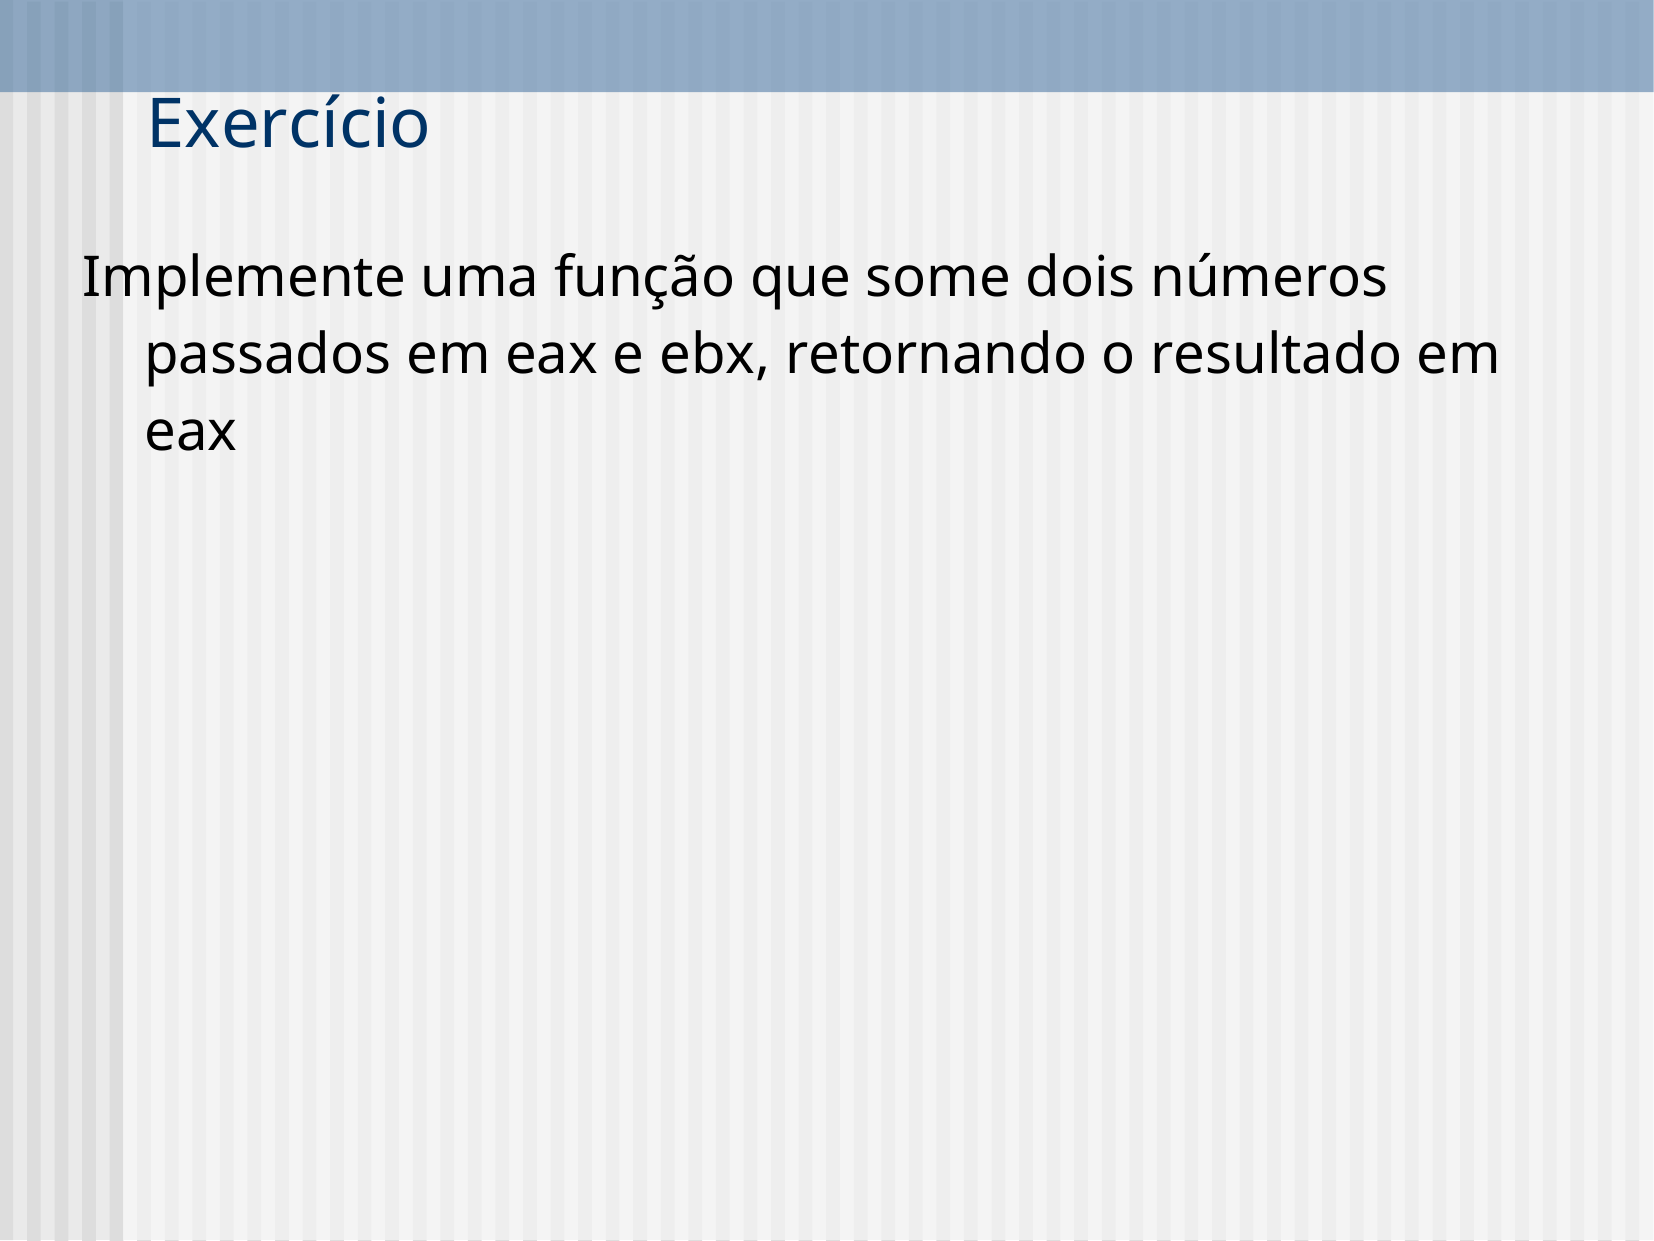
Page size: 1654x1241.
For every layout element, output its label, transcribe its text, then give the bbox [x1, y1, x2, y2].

title Exercício [146, 36, 1536, 204]
list Implemente uma função que some dois números passados em eax e ebx, retornando o resultado em eax [82, 236, 1571, 1094]
